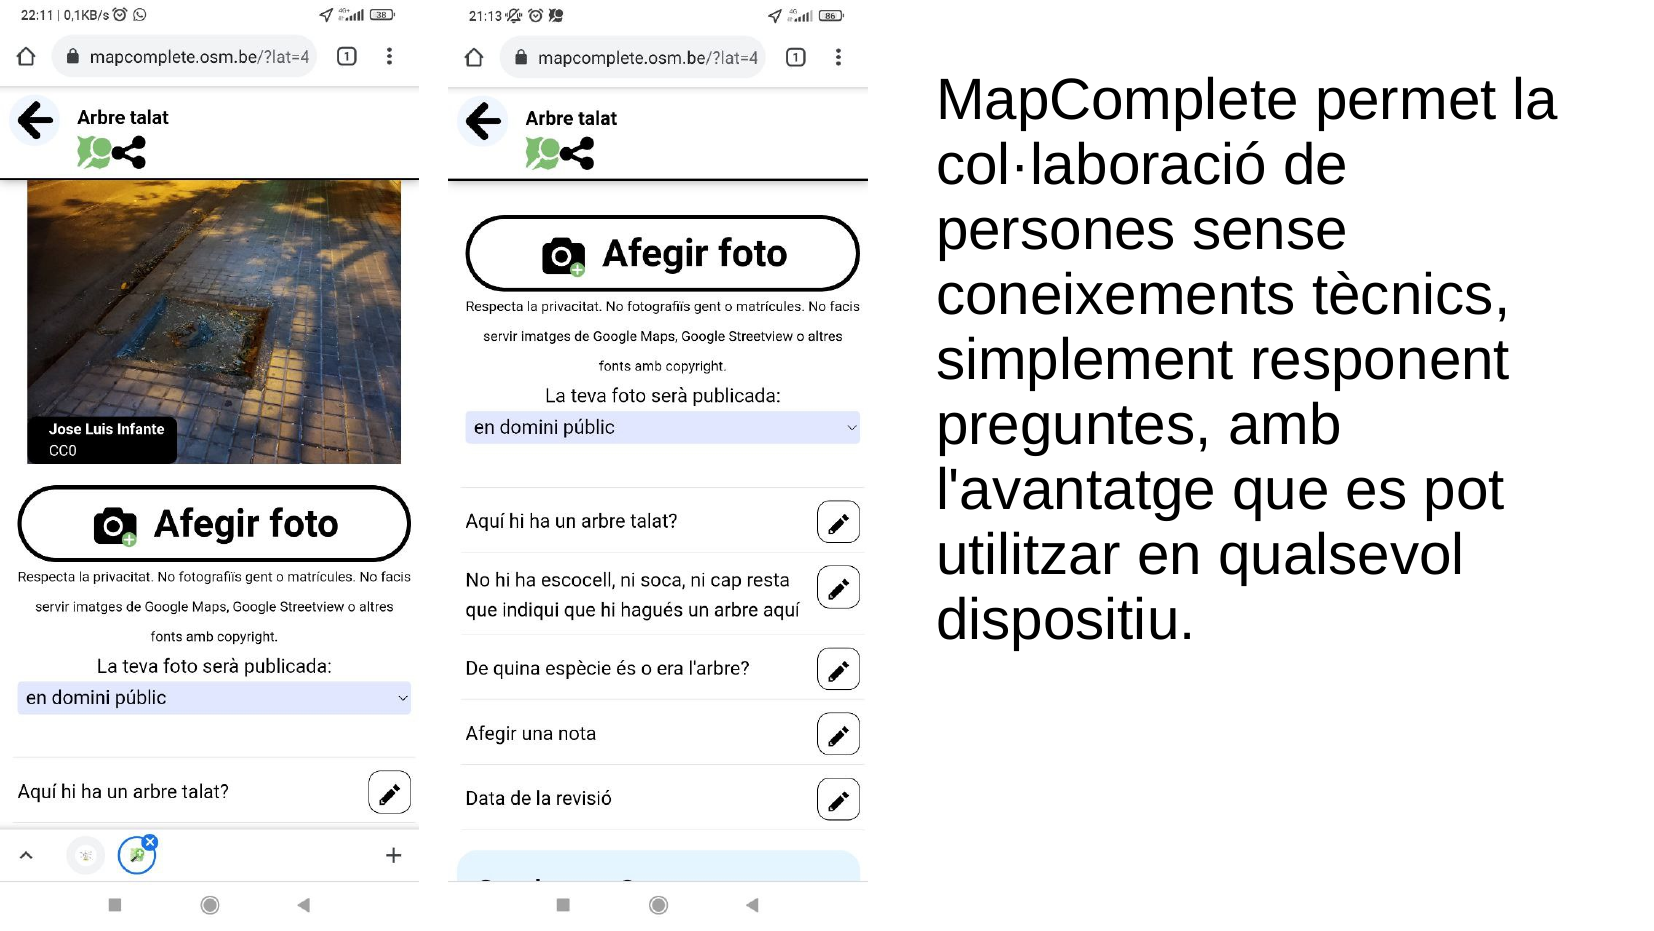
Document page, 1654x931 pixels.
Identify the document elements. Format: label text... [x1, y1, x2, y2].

picture [0, 0, 419, 931]
text_box MapComplete permet la col·laboració de persones sense coneixements tècnics, simplement responent preguntes, amb l'avantatge que es pot utilitzar en qualsevol dispositiu. [921, 59, 1607, 725]
picture [448, 0, 868, 931]
